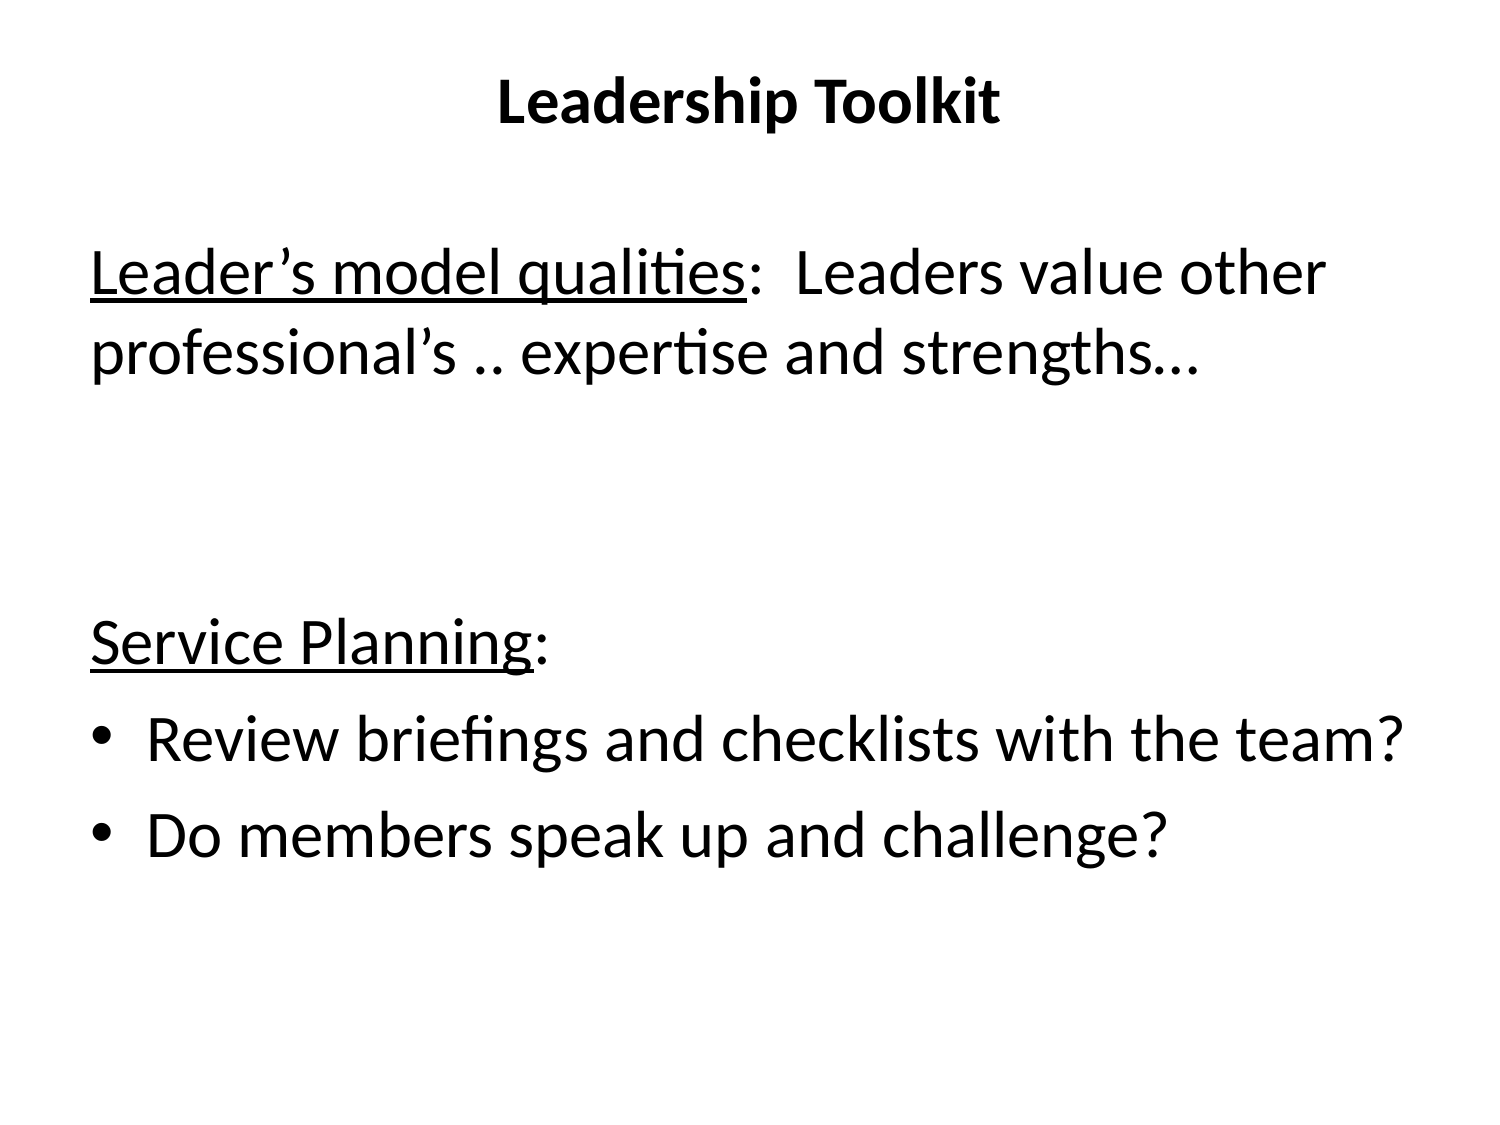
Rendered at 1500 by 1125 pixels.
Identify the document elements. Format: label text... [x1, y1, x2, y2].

title Leadership Toolkit [75, 45, 1426, 150]
list Leader’s model qualities: Leaders value other professional’s .. expertise and strengths… Service Planning: Review briefings and checklists with the team? Do members speak up and challenge? [75, 219, 1426, 1005]
